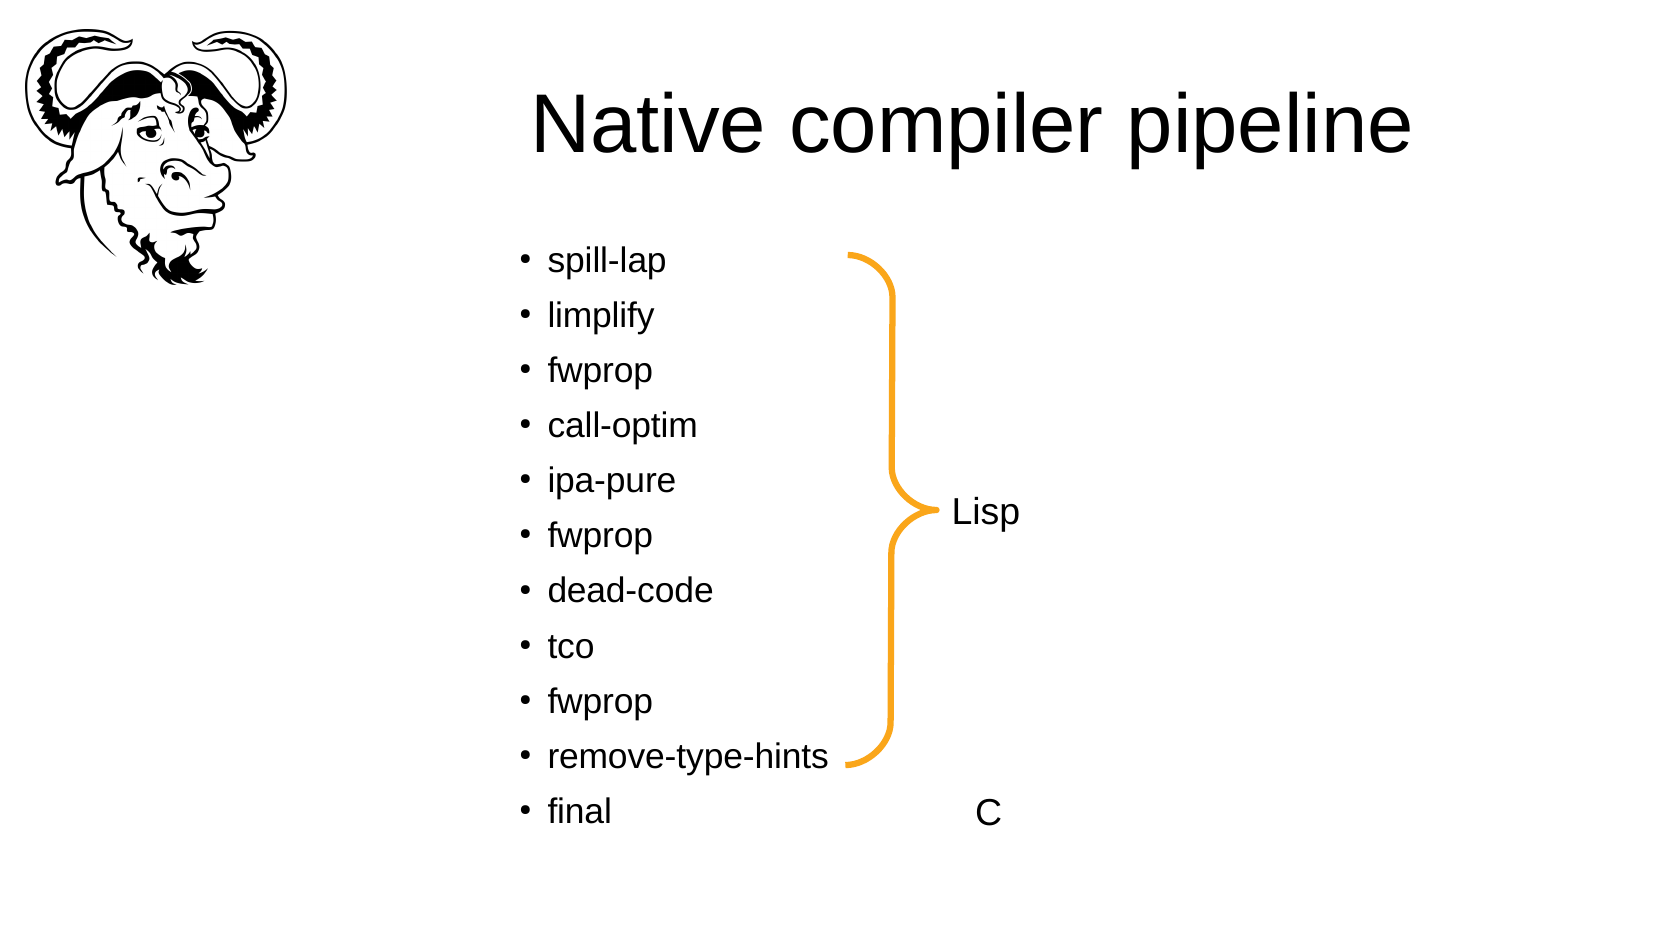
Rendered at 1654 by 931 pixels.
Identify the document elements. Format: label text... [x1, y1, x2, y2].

picture [25, 29, 287, 285]
text_box Lisp [936, 483, 1036, 541]
text_box C [960, 784, 1018, 842]
title Native compiler pipeline [426, 37, 1518, 211]
list spill-lap limplify fwprop call-optim ipa-pure fwprop dead-code tco fwprop remove-type-hints final [510, 240, 886, 841]
